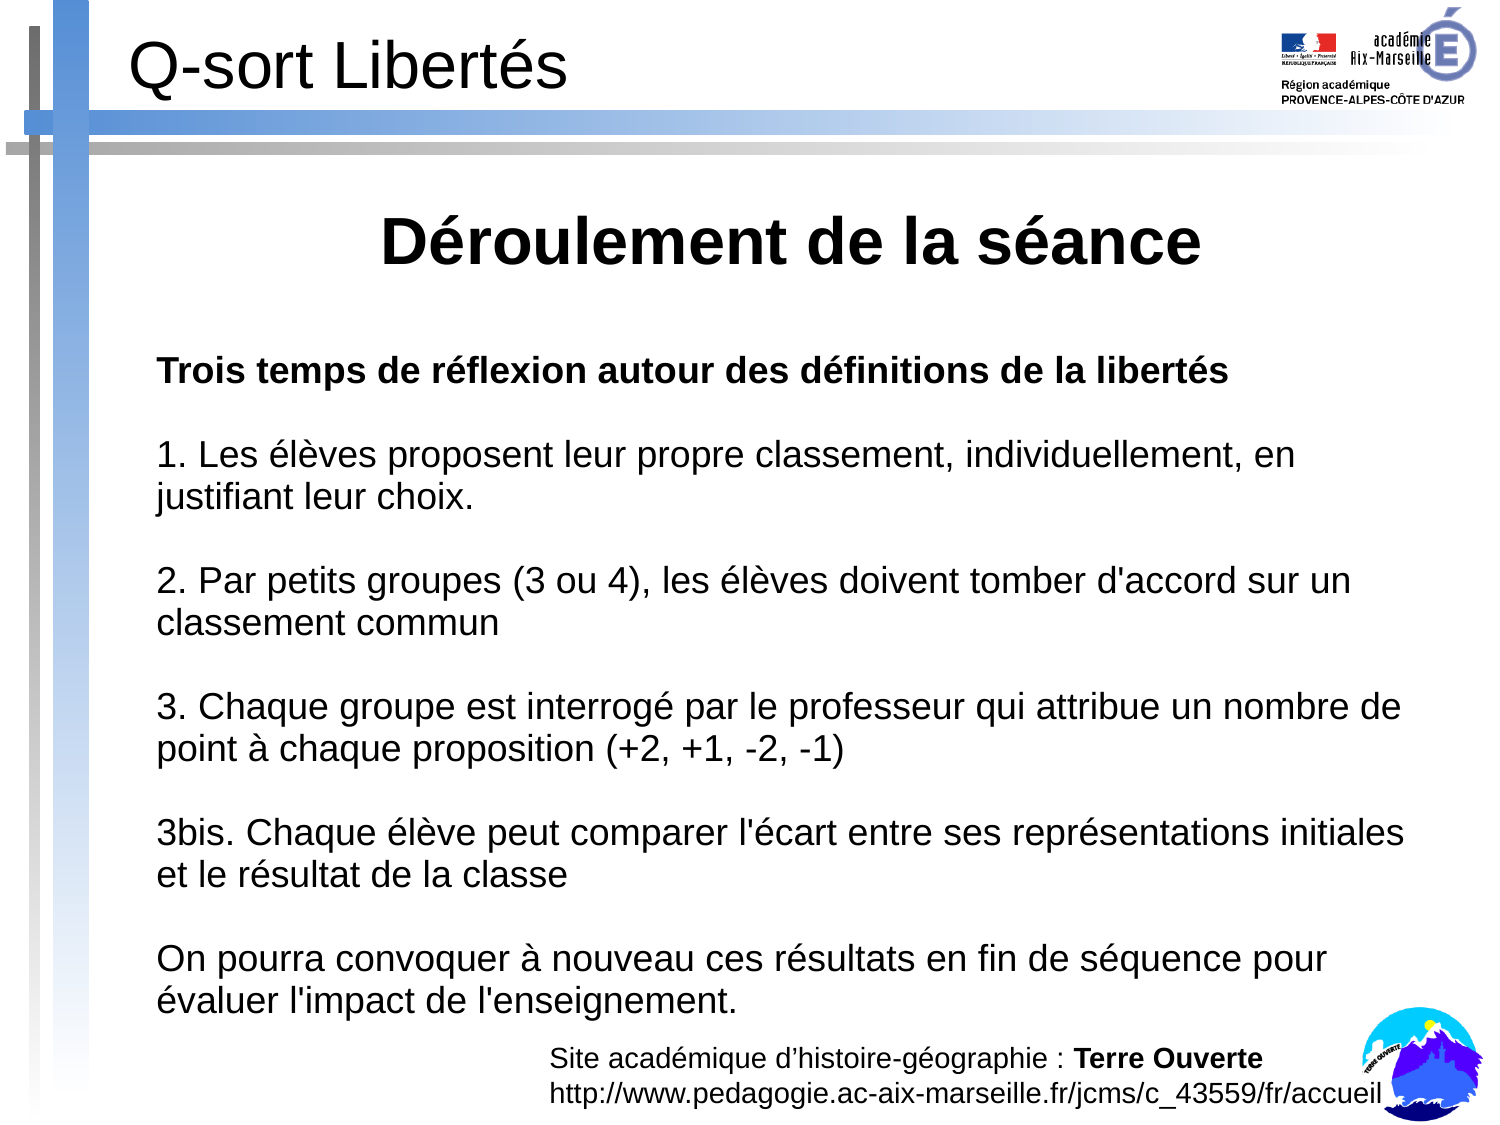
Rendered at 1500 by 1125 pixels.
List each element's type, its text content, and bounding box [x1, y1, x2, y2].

text_box Trois temps de réflexion autour des définitions de la libertés 1. Les élèves proposent leur propre classement, individuellement, en justifiant leur choix. 2. Par petits groupes (3 ou 4), les élèves doivent tomber d'accord sur un classement commun 3. Chaque groupe est interrogé par le professeur qui attribue un nombre de point à chaque proposition (+2, +1, -2, -1) 3bis. Chaque élève peut comparer l'écart entre ses représentations initiales et le résultat de la classe On pourra convoquer à nouveau ces résultats en fin de séquence pour évaluer l'impact de l'enseignement. [141, 342, 1453, 1116]
picture [1360, 1006, 1484, 1122]
picture [1269, 0, 1484, 114]
text_box [5, 0, 1454, 1121]
text_box Q-sort Libertés [113, 14, 585, 110]
text_box Déroulement de la séance [100, 190, 1484, 286]
